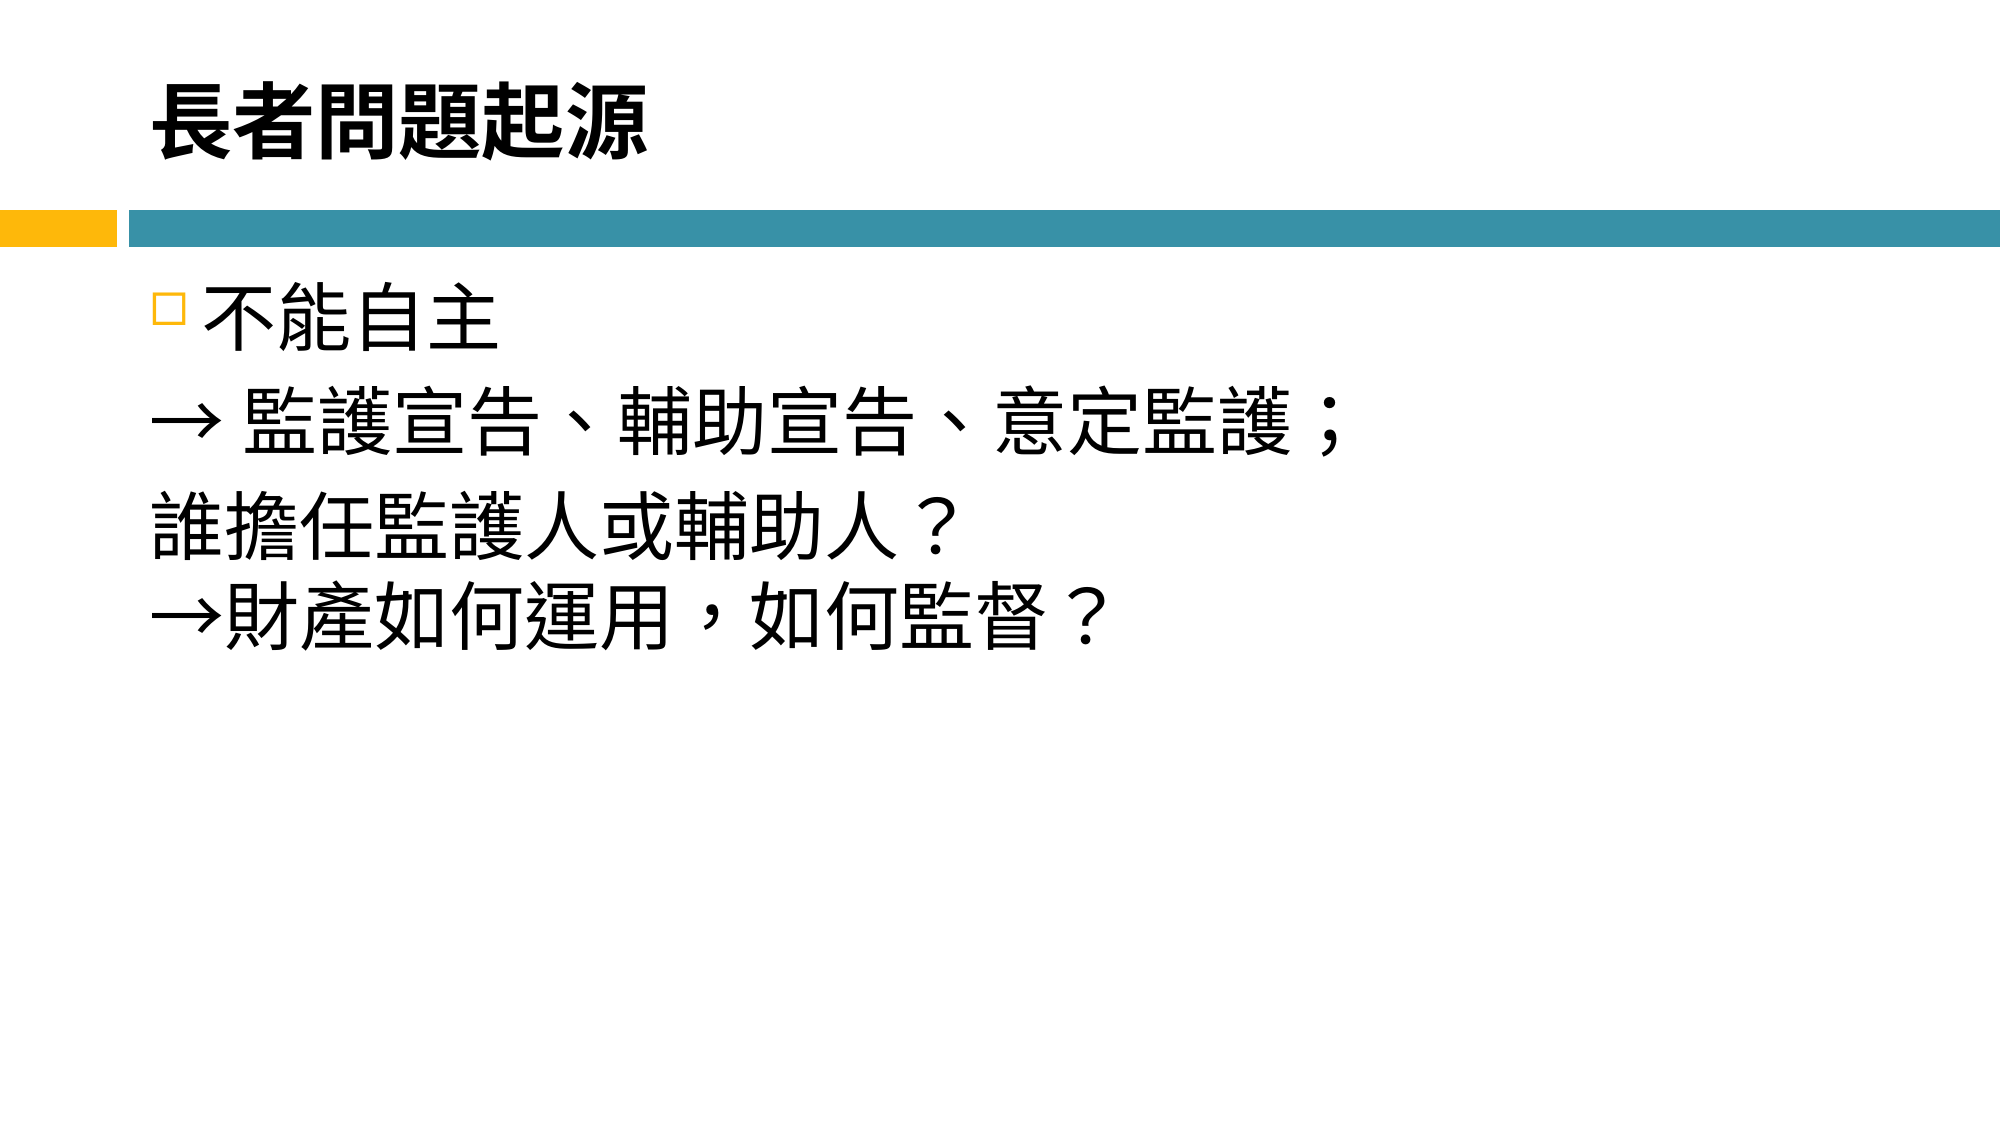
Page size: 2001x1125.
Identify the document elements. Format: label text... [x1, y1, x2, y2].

title 長者問題起源 [134, 37, 1918, 201]
list 不能自主 →監護宣告、輔助宣告、意定監護； 誰擔任監護人或輔助人？ →財產如何運用，如何監督？ [134, 262, 1918, 1000]
